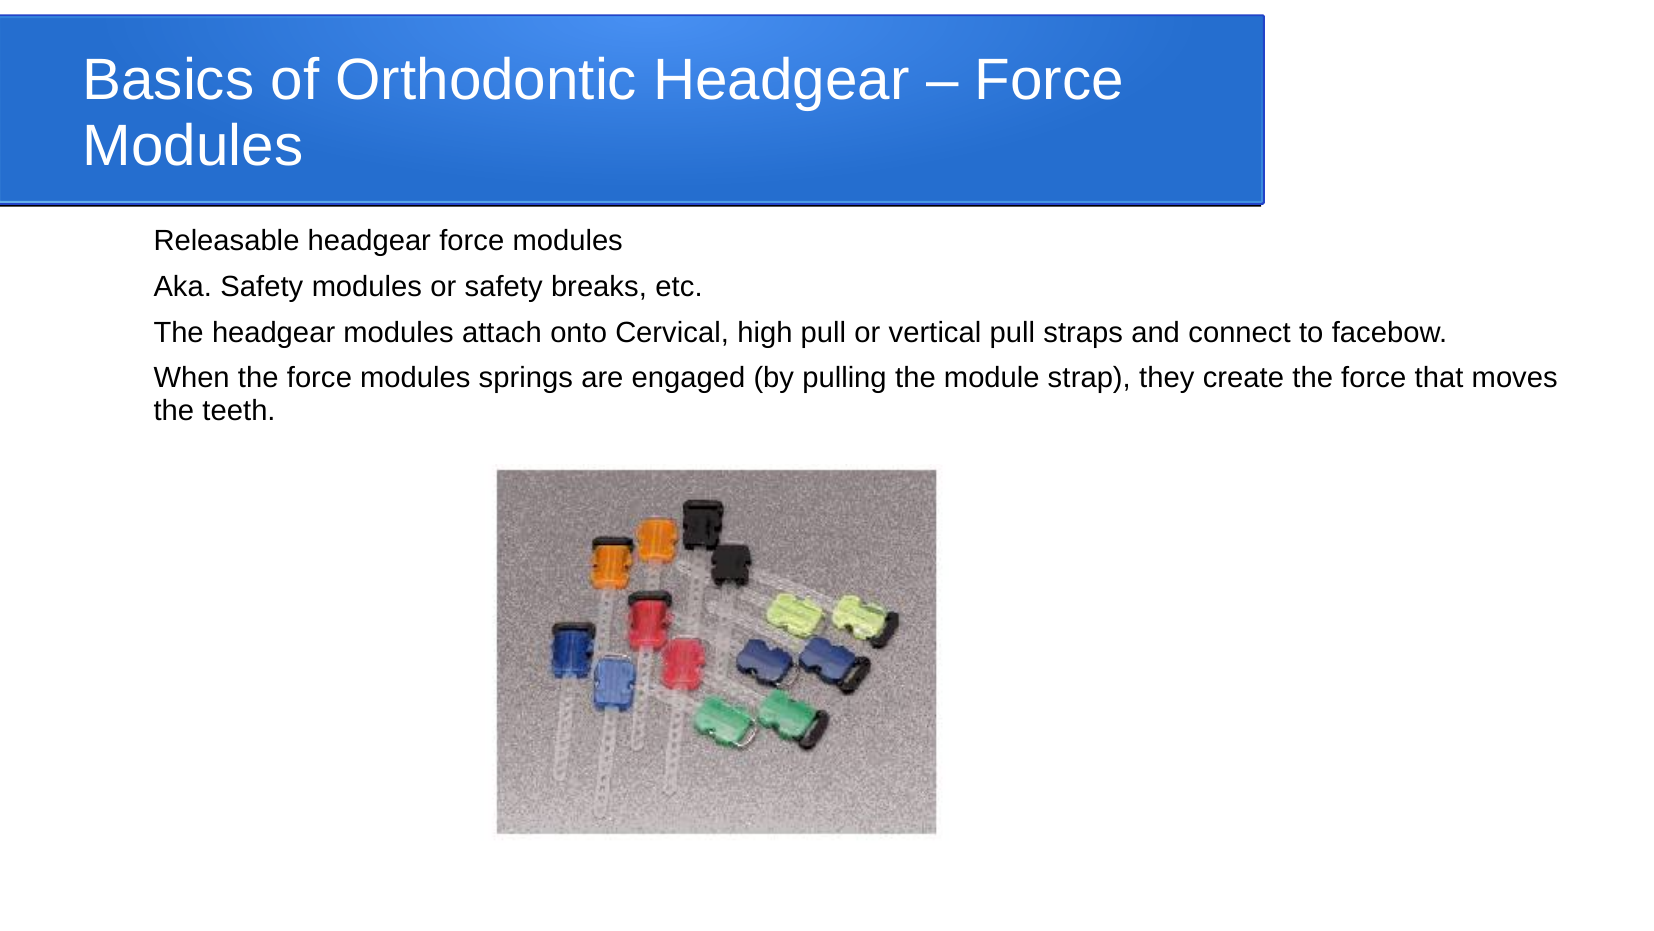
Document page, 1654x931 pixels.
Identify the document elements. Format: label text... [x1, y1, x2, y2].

title Basics of Orthodontic Headgear – Force Modules [82, 35, 1235, 189]
picture [480, 464, 949, 853]
list Releasable headgear force modules Aka. Safety modules or safety breaks, etc. The headgear modules attach onto Cervical, high pull or vertical pull straps and connect to facebow. When the force modules springs are engaged (by pulling the module strap), they create the force that moves the teeth. [82, 224, 1571, 764]
